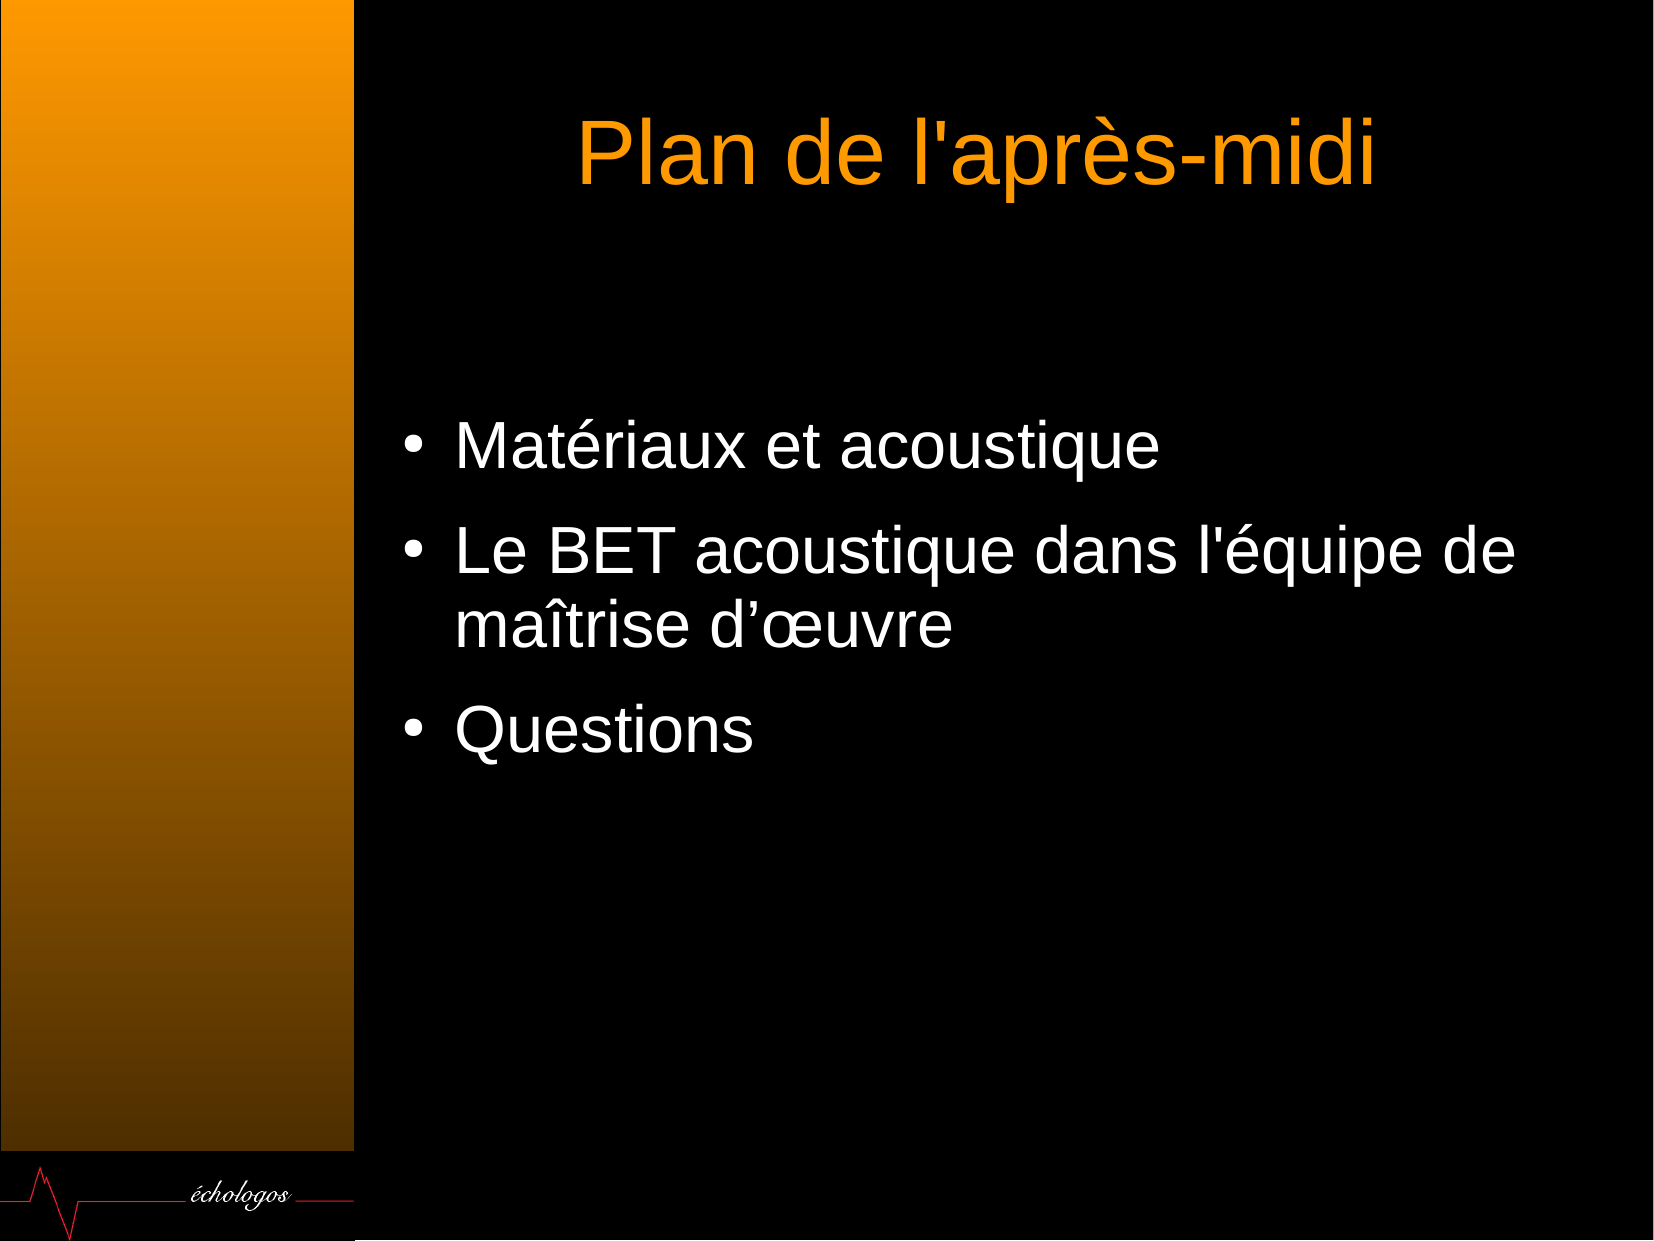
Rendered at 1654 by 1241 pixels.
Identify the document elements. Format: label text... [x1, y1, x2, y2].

title Plan de l'après-midi [383, 49, 1571, 257]
list Matériaux et acoustique Le BET acoustique dans l'équipe de maîtrise d’œuvre Questions [383, 408, 1571, 1034]
picture [0, 1166, 355, 1241]
